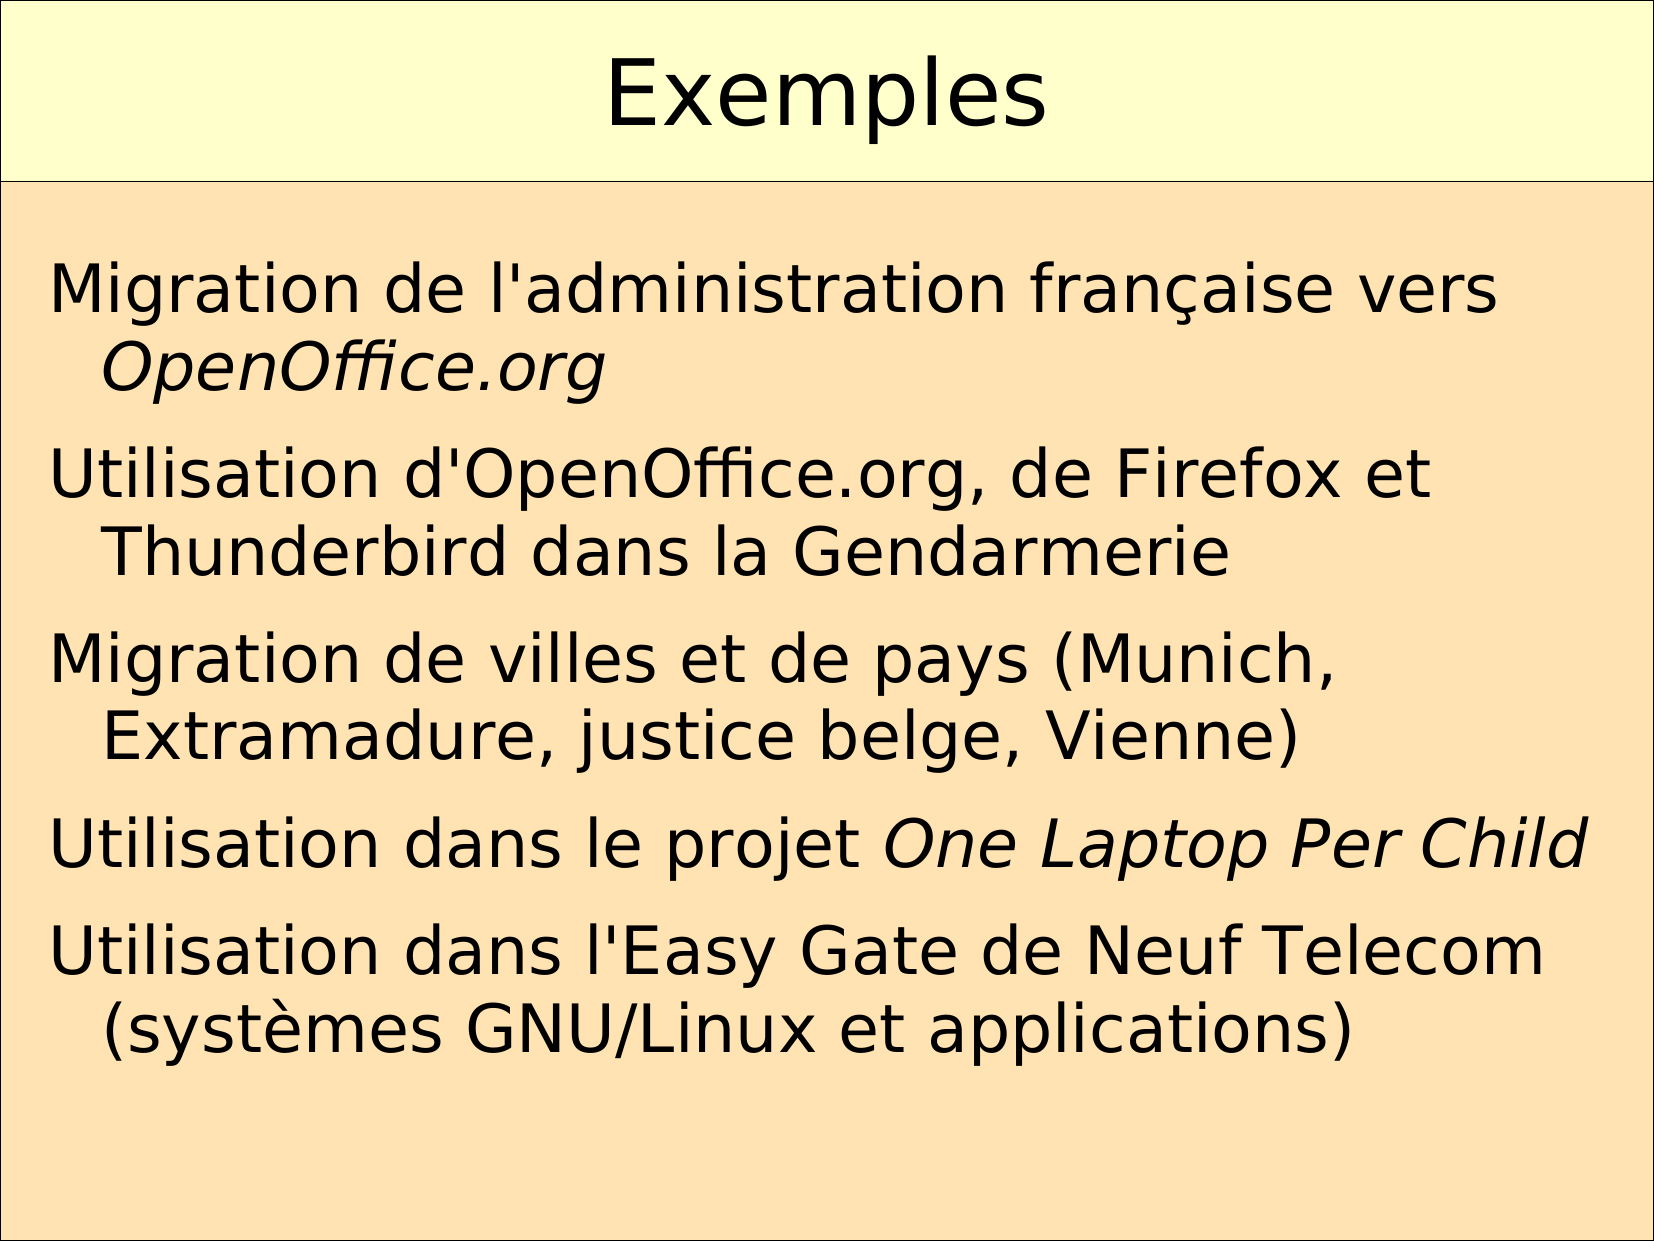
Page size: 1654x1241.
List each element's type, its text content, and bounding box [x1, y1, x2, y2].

list Migration de l'administration française vers OpenOffice.org Utilisation d'OpenOffice.org, de Firefox et Thunderbird dans la Gendarmerie Migration de villes et de pays (Munich, Extramadure, justice belge, Vienne) Utilisation dans le projet One Laptop Per Child Utilisation dans l'Easy Gate de Neuf Telecom (systèmes GNU/Linux et applications) [30, 250, 1619, 1147]
title Exemples [0, 39, 1654, 147]
